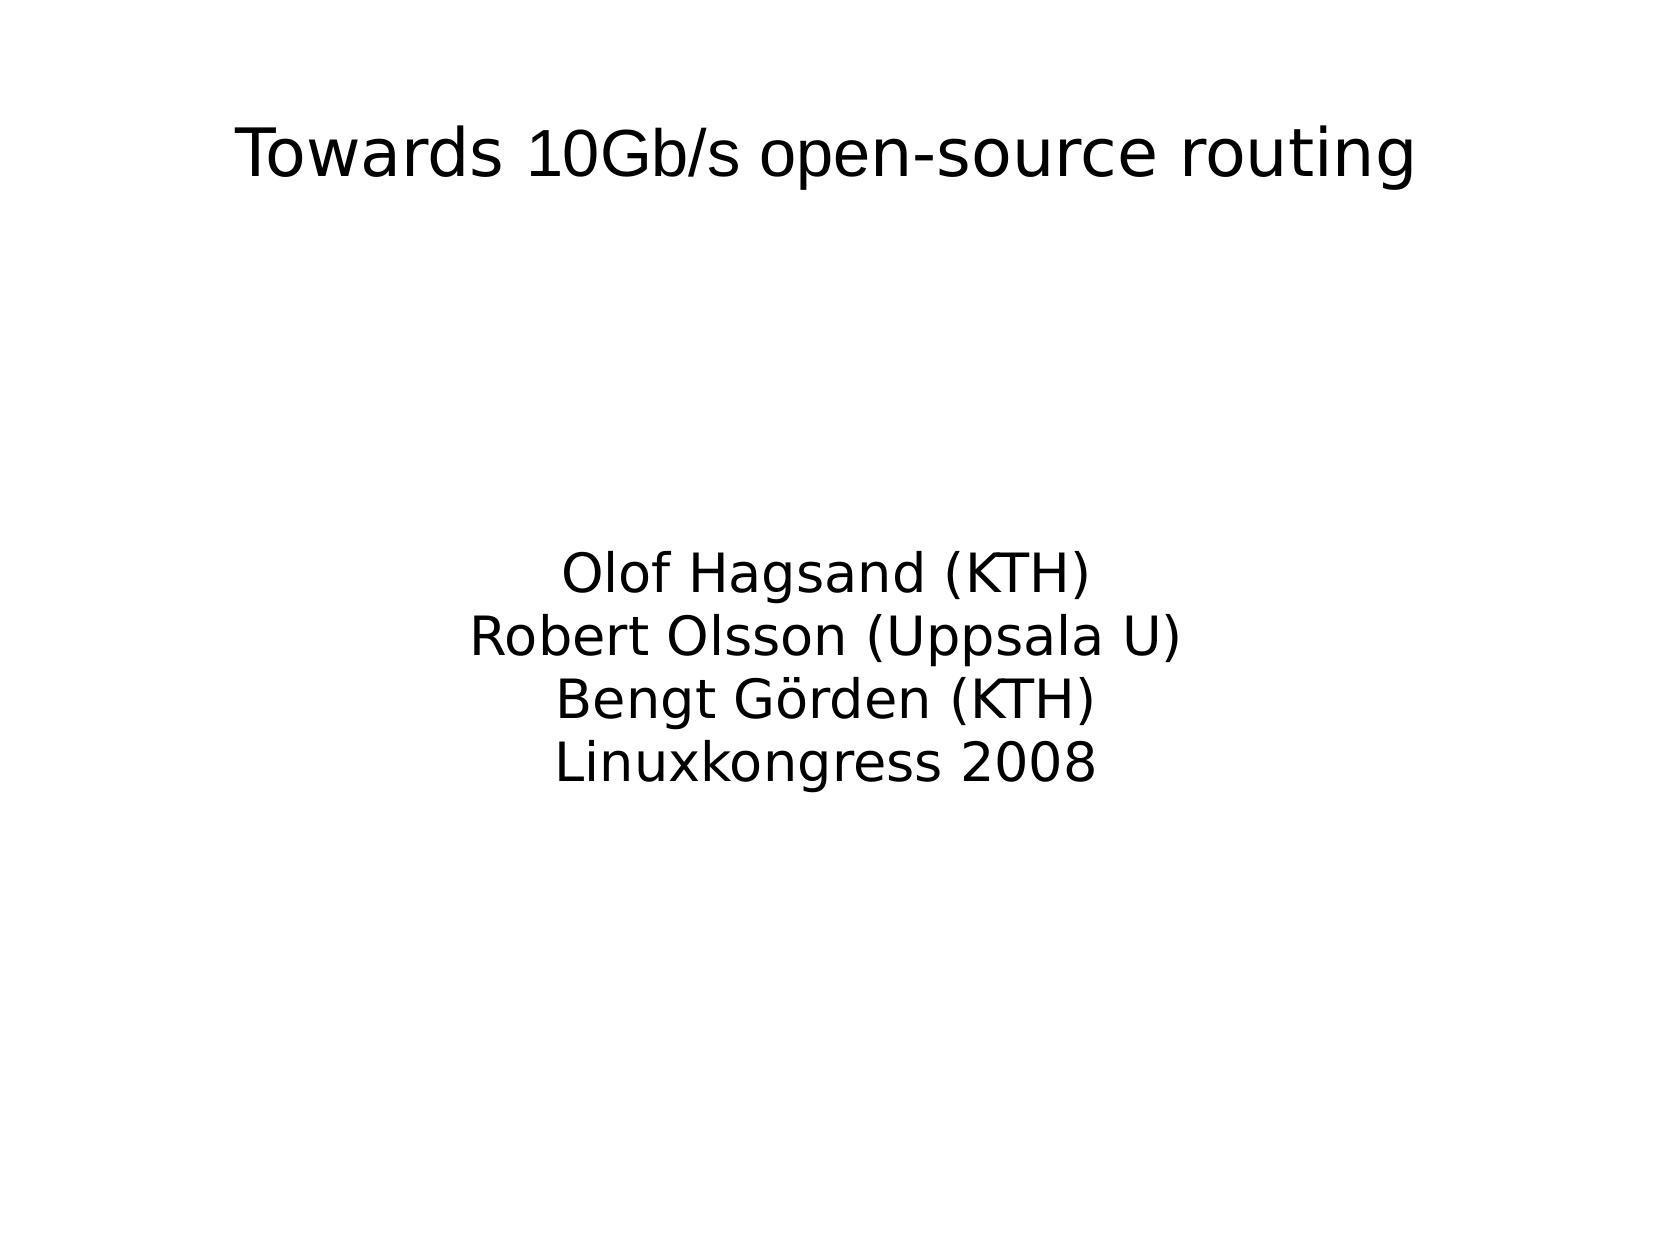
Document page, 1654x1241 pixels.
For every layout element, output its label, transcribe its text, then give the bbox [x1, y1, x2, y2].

subtitle Olof Hagsand (KTH) Robert Olsson (Uppsala U) Bengt Görden (KTH) Linuxkongress 2008 [82, 297, 1571, 1102]
title Towards 10Gb/s open-source routing [82, 56, 1571, 250]
